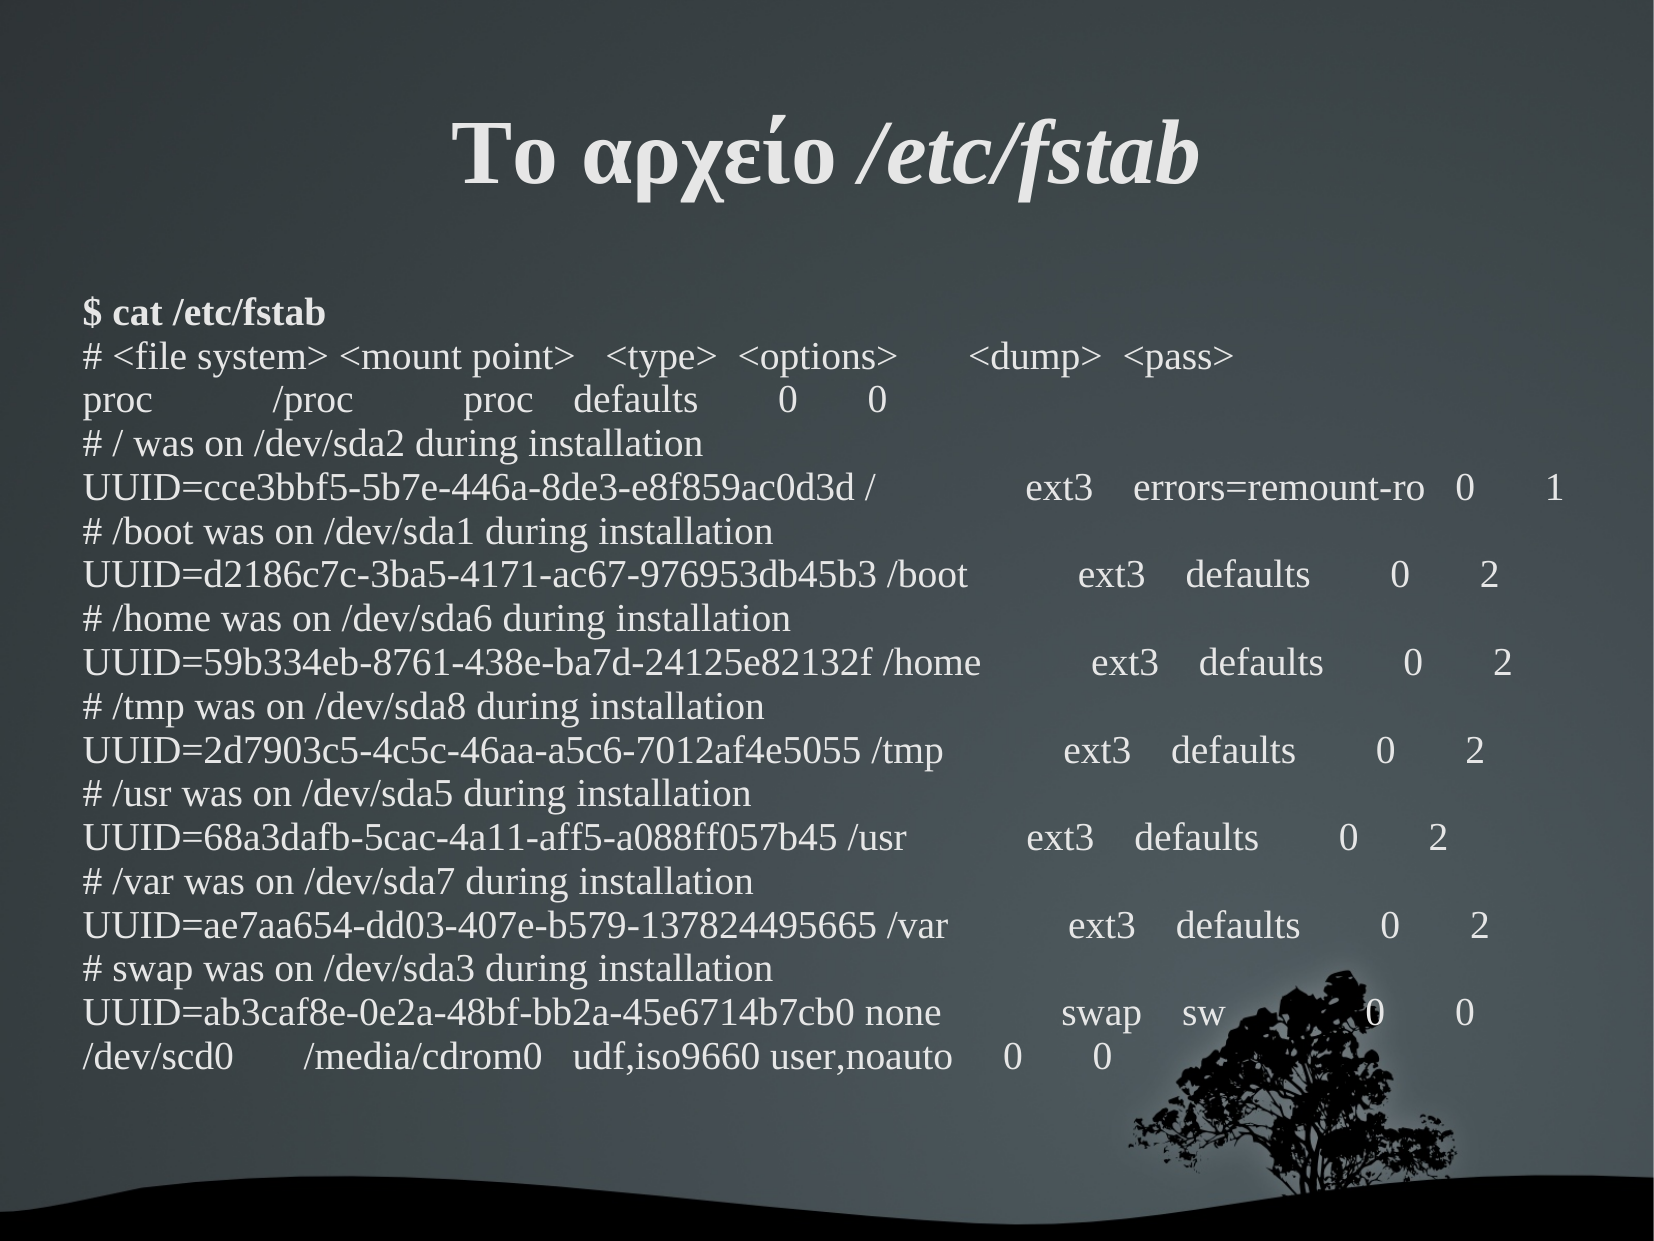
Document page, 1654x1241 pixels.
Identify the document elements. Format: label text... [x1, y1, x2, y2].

list $ cat /etc/fstab # <file system> <mount point> <type> <options> <dump> <pass> proc /proc proc defaults 0 0 # / was on /dev/sda2 during installation UUID=cce3bbf5-5b7e-446a-8de3-e8f859ac0d3d / ext3 errors=remount-ro 0 1 # /boot was on /dev/sda1 during installation UUID=d2186c7c-3ba5-4171-ac67-976953db45b3 /boot ext3 defaults 0 2 # /home was on /dev/sda6 during installation UUID=59b334eb-8761-438e-ba7d-24125e82132f /home ext3 defaults 0 2 # /tmp was on /dev/sda8 during installation UUID=2d7903c5-4c5c-46aa-a5c6-7012af4e5055 /tmp ext3 defaults 0 2 # /usr was on /dev/sda5 during installation UUID=68a3dafb-5cac-4a11-aff5-a088ff057b45 /usr ext3 defaults 0 2 # /var was on /dev/sda7 during installation UUID=ae7aa654-dd03-407e-b579-137824495665 /var ext3 defaults 0 2 # swap was on /dev/sda3 during installation UUID=ab3caf8e-0e2a-48bf-bb2a-45e6714b7cb0 none swap sw 0 0 /dev/scd0 /media/cdrom0 udf,iso9660 user,noauto 0 0 [82, 290, 1571, 1154]
title Το αρχείο /etc/fstab [82, 49, 1571, 257]
picture [0, 0, 1654, 1241]
